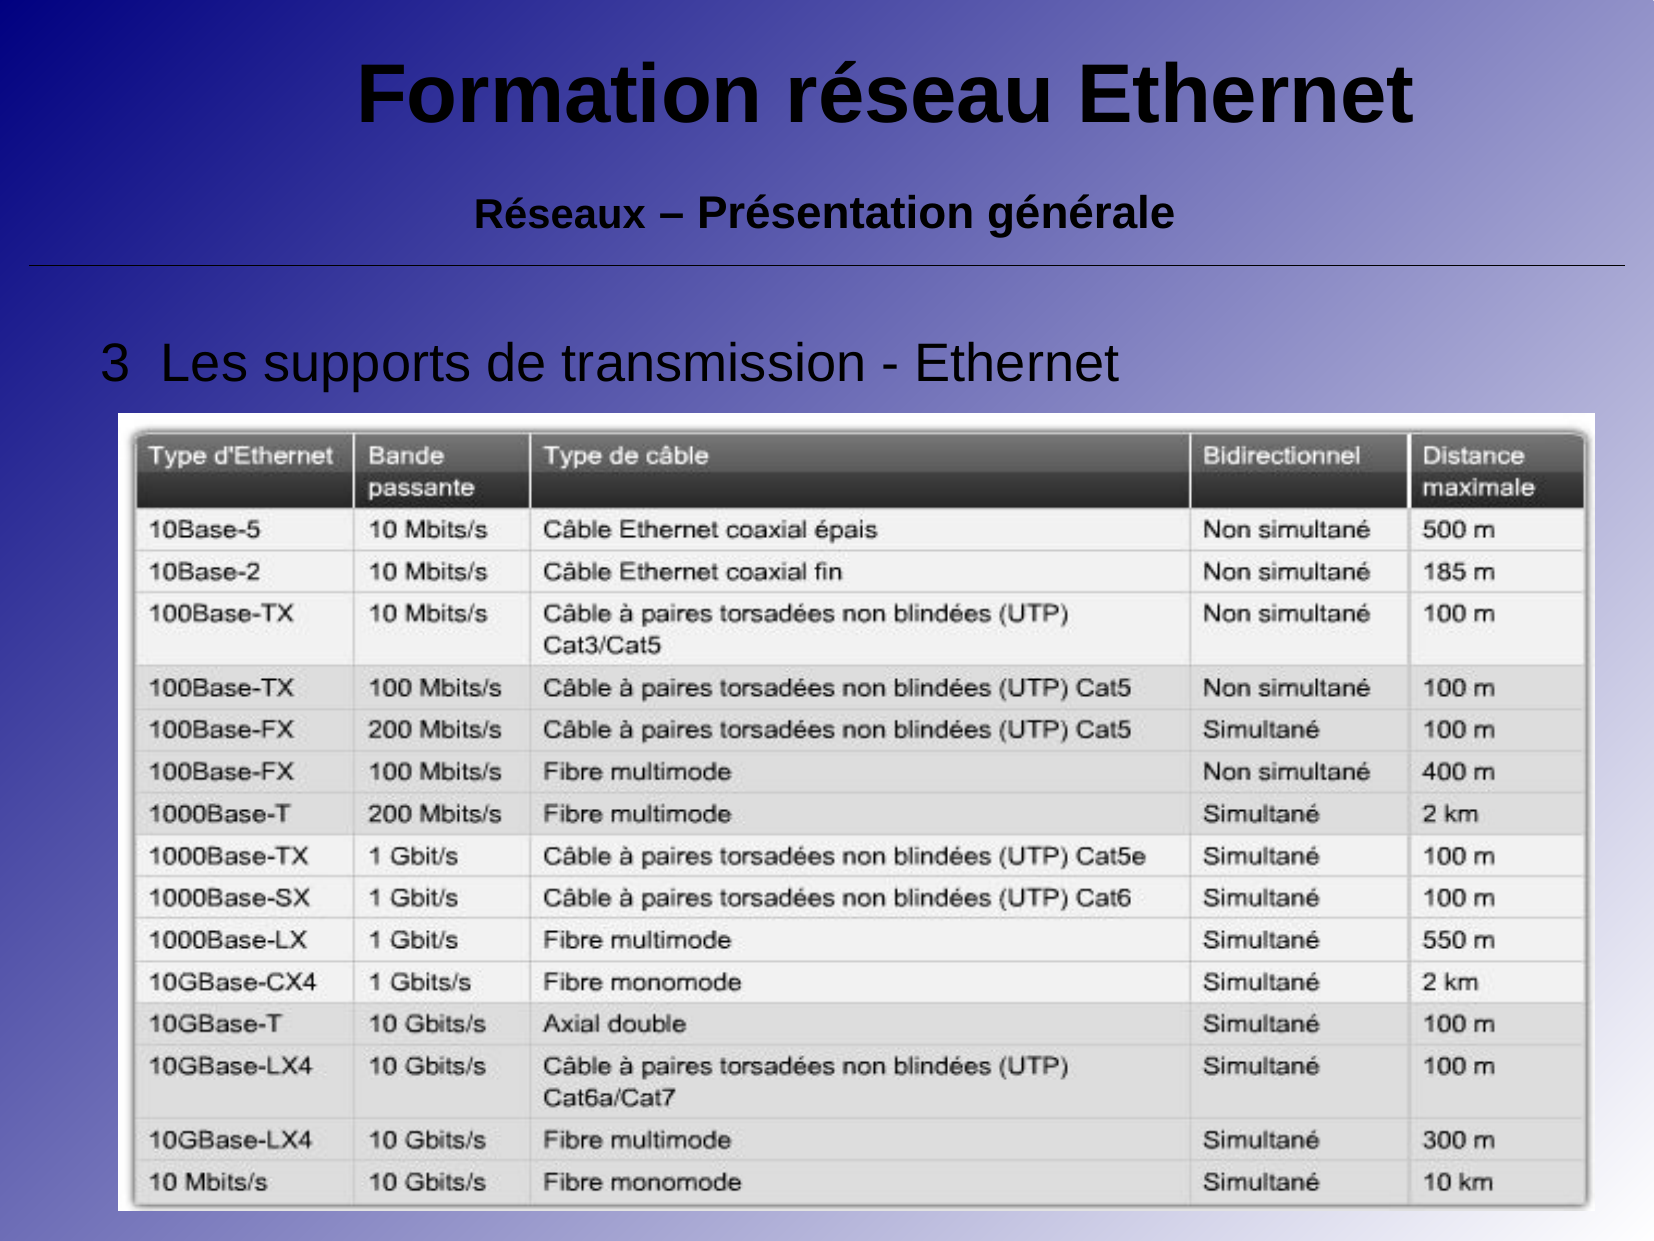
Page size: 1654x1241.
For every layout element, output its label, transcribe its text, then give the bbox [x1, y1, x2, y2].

text_box Réseaux – Présentation générale [29, 177, 1621, 265]
text_box 3 Les supports de transmission - Ethernet [85, 324, 1136, 401]
text_box Réseaux – Présentation générale [29, 266, 1621, 354]
picture [118, 413, 1595, 1211]
text_box Formation réseau Ethernet [324, 39, 1447, 148]
